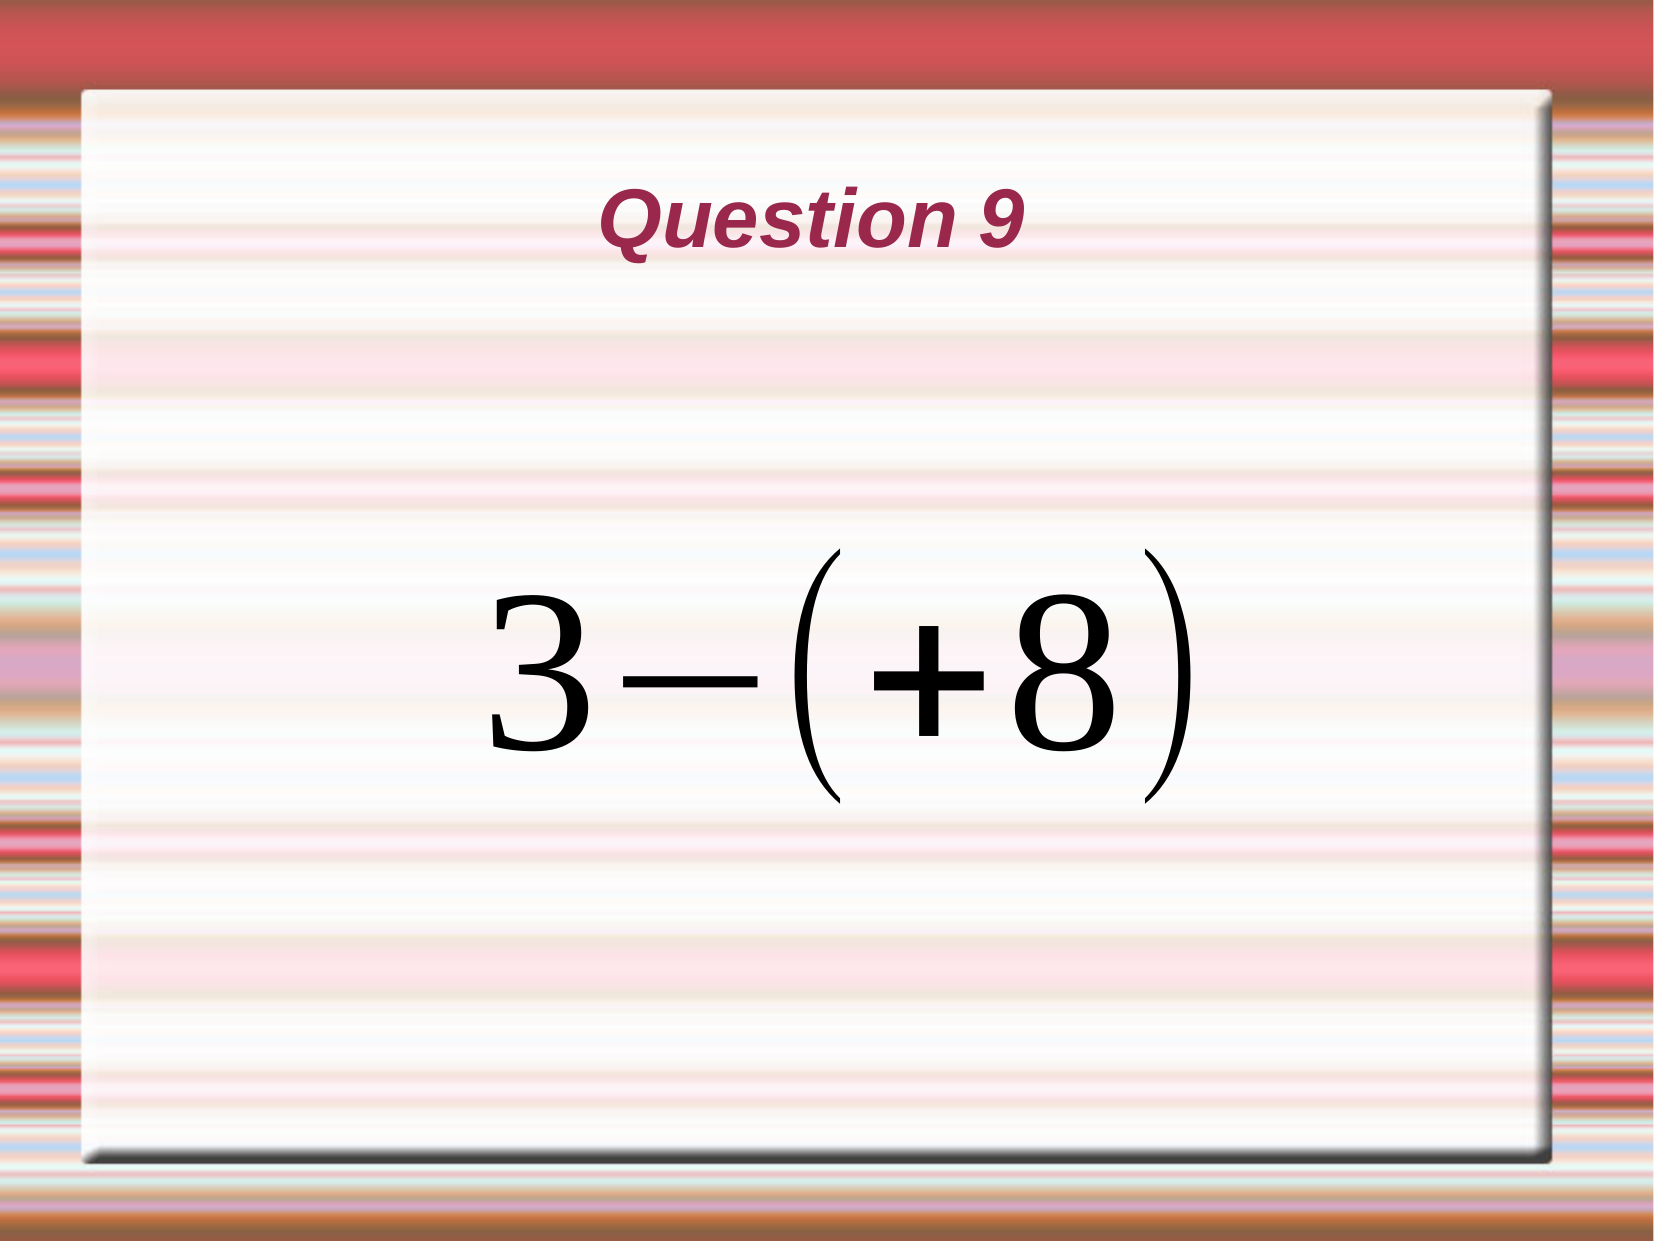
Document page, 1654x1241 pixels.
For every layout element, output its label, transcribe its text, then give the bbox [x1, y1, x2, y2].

title Question 9 [88, 114, 1534, 322]
picture [0, 0, 1654, 1241]
chart [473, 536, 1217, 815]
